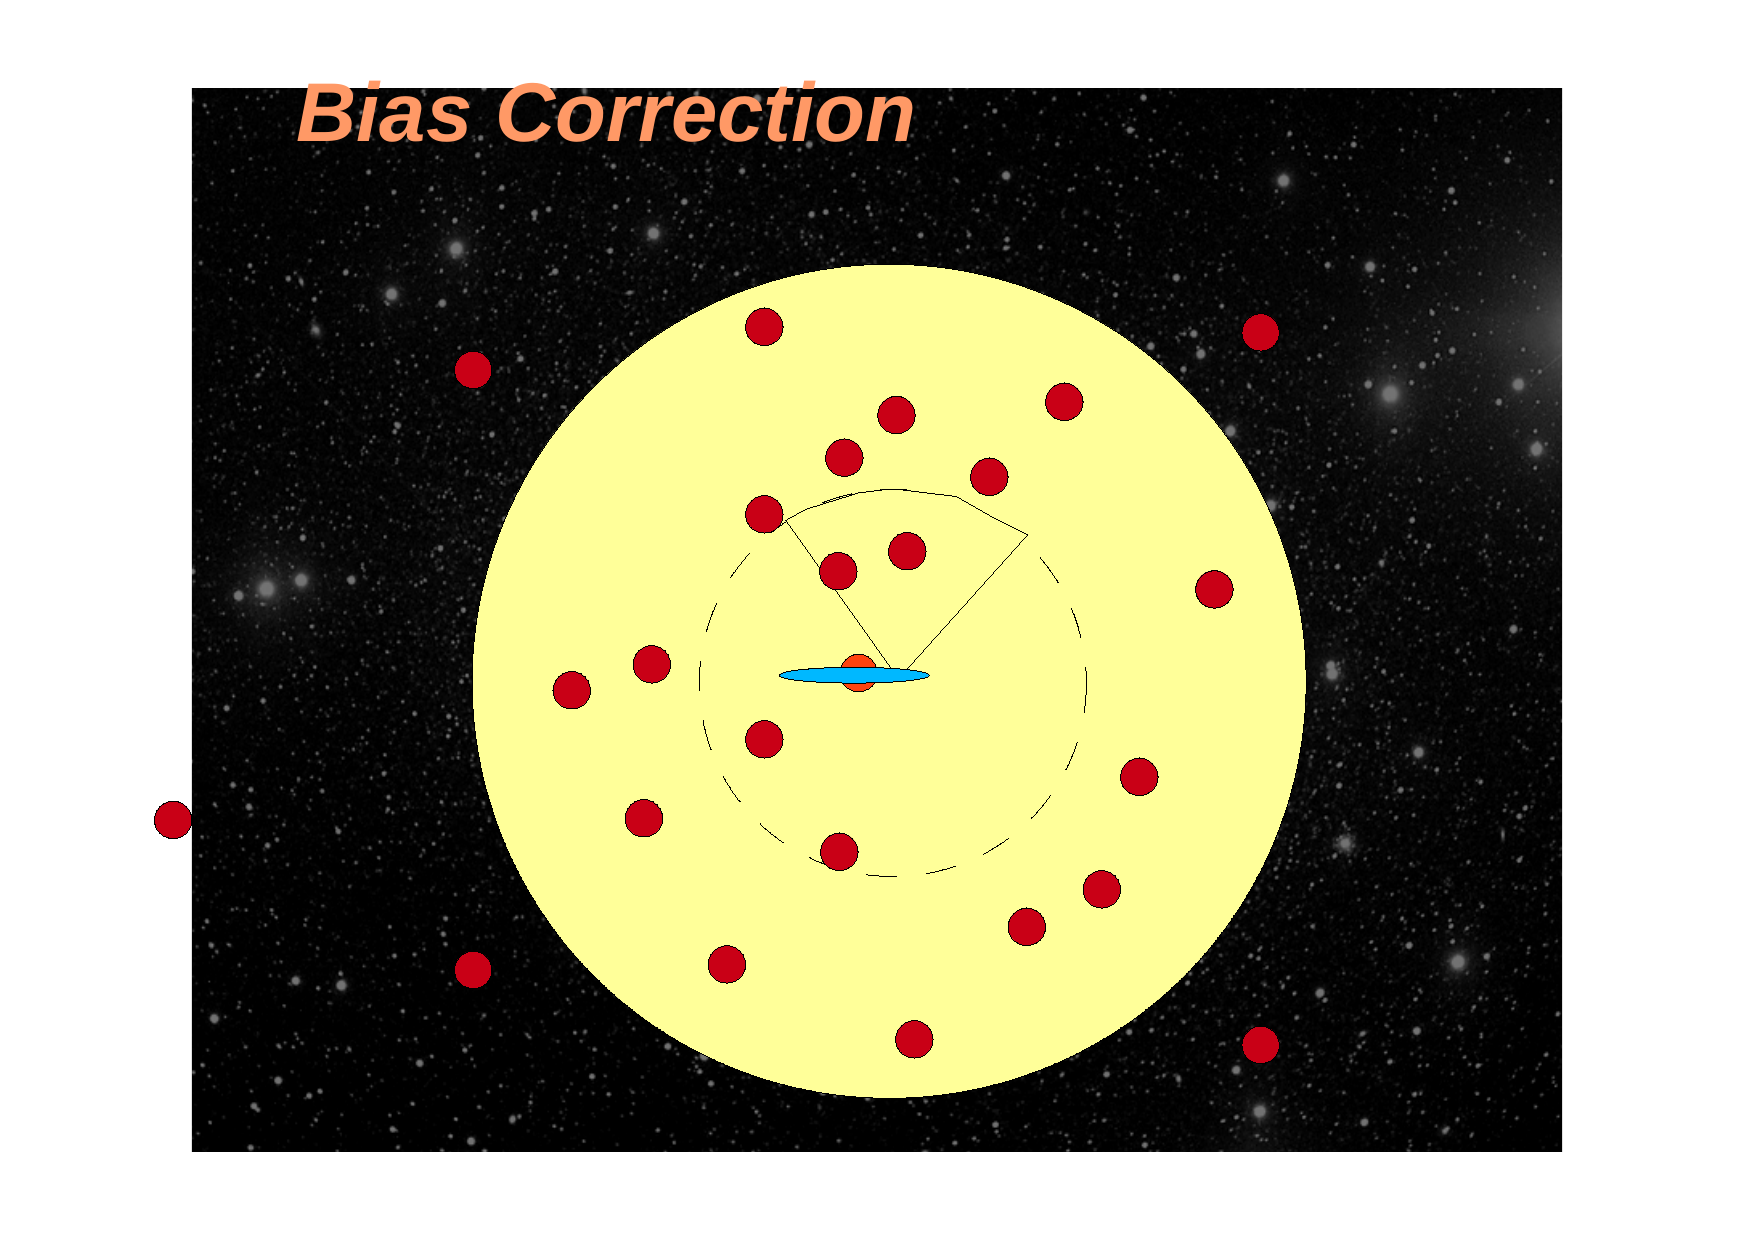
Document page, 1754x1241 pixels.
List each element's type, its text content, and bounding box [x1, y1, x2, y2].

text_box [472, 264, 1307, 1099]
text_box [1241, 313, 1280, 352]
picture [191, 88, 1563, 1152]
text_box [454, 351, 492, 389]
text_box [1241, 1026, 1280, 1064]
title Bias Correction [296, 23, 1467, 202]
text_box [454, 951, 492, 989]
text_box [154, 801, 192, 839]
